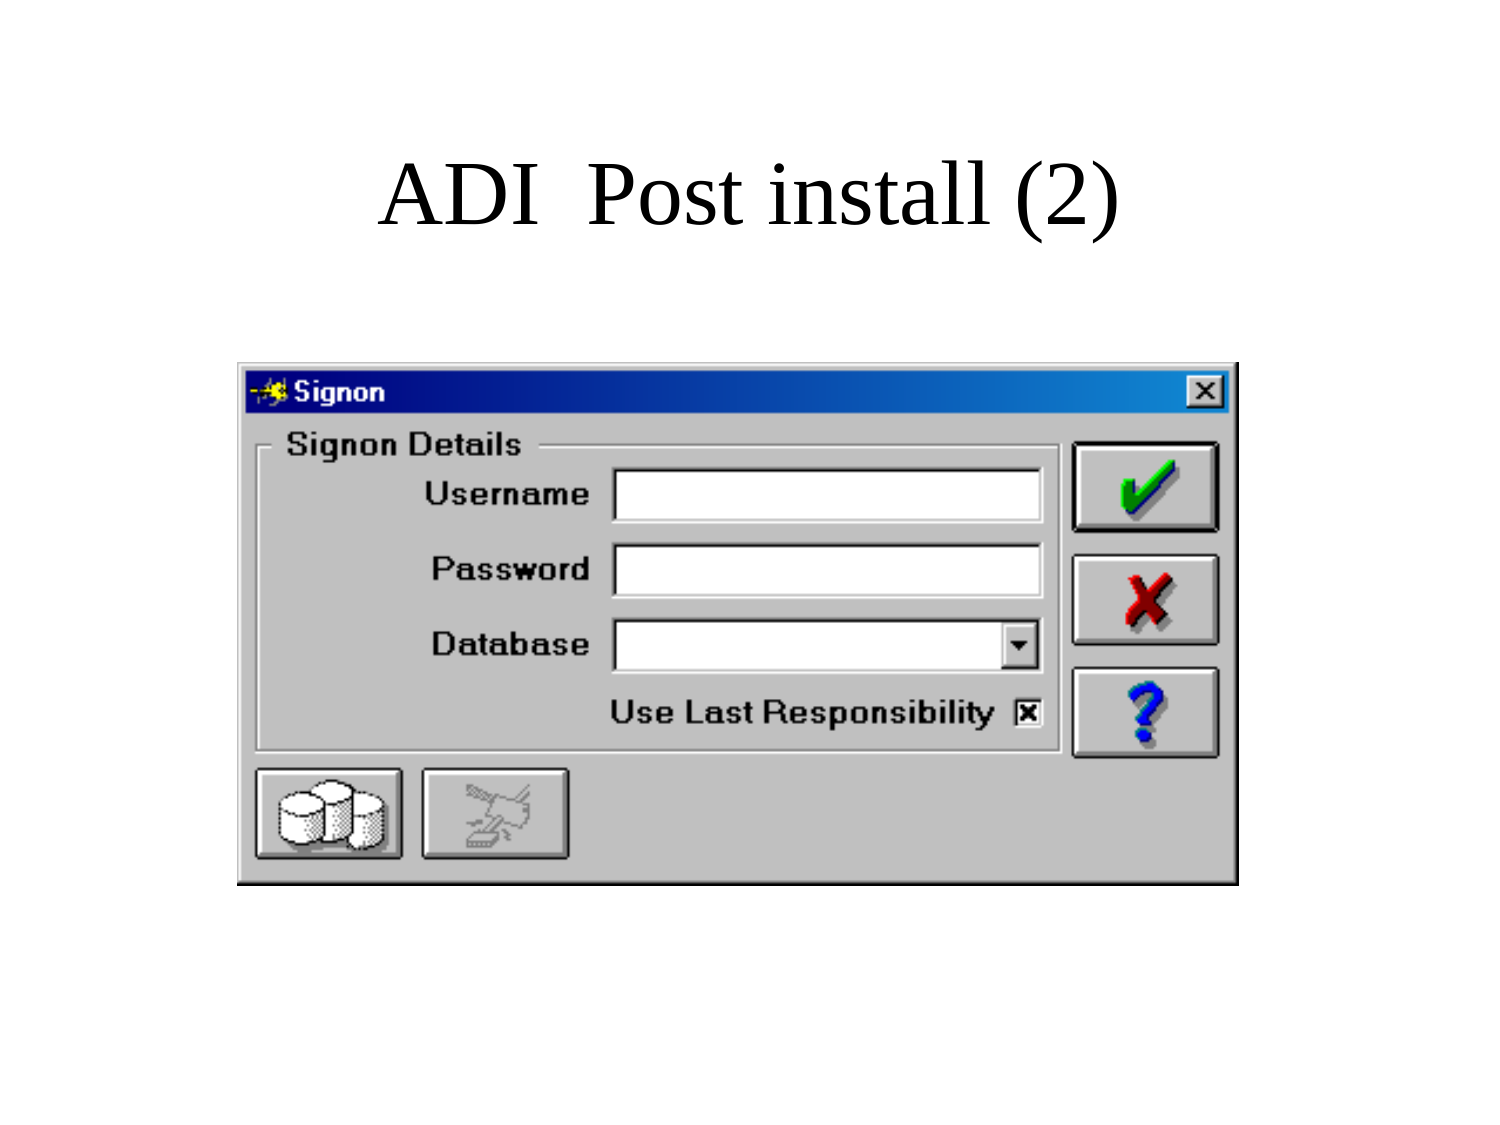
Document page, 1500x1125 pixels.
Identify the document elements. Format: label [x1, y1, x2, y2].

picture [237, 362, 1239, 886]
